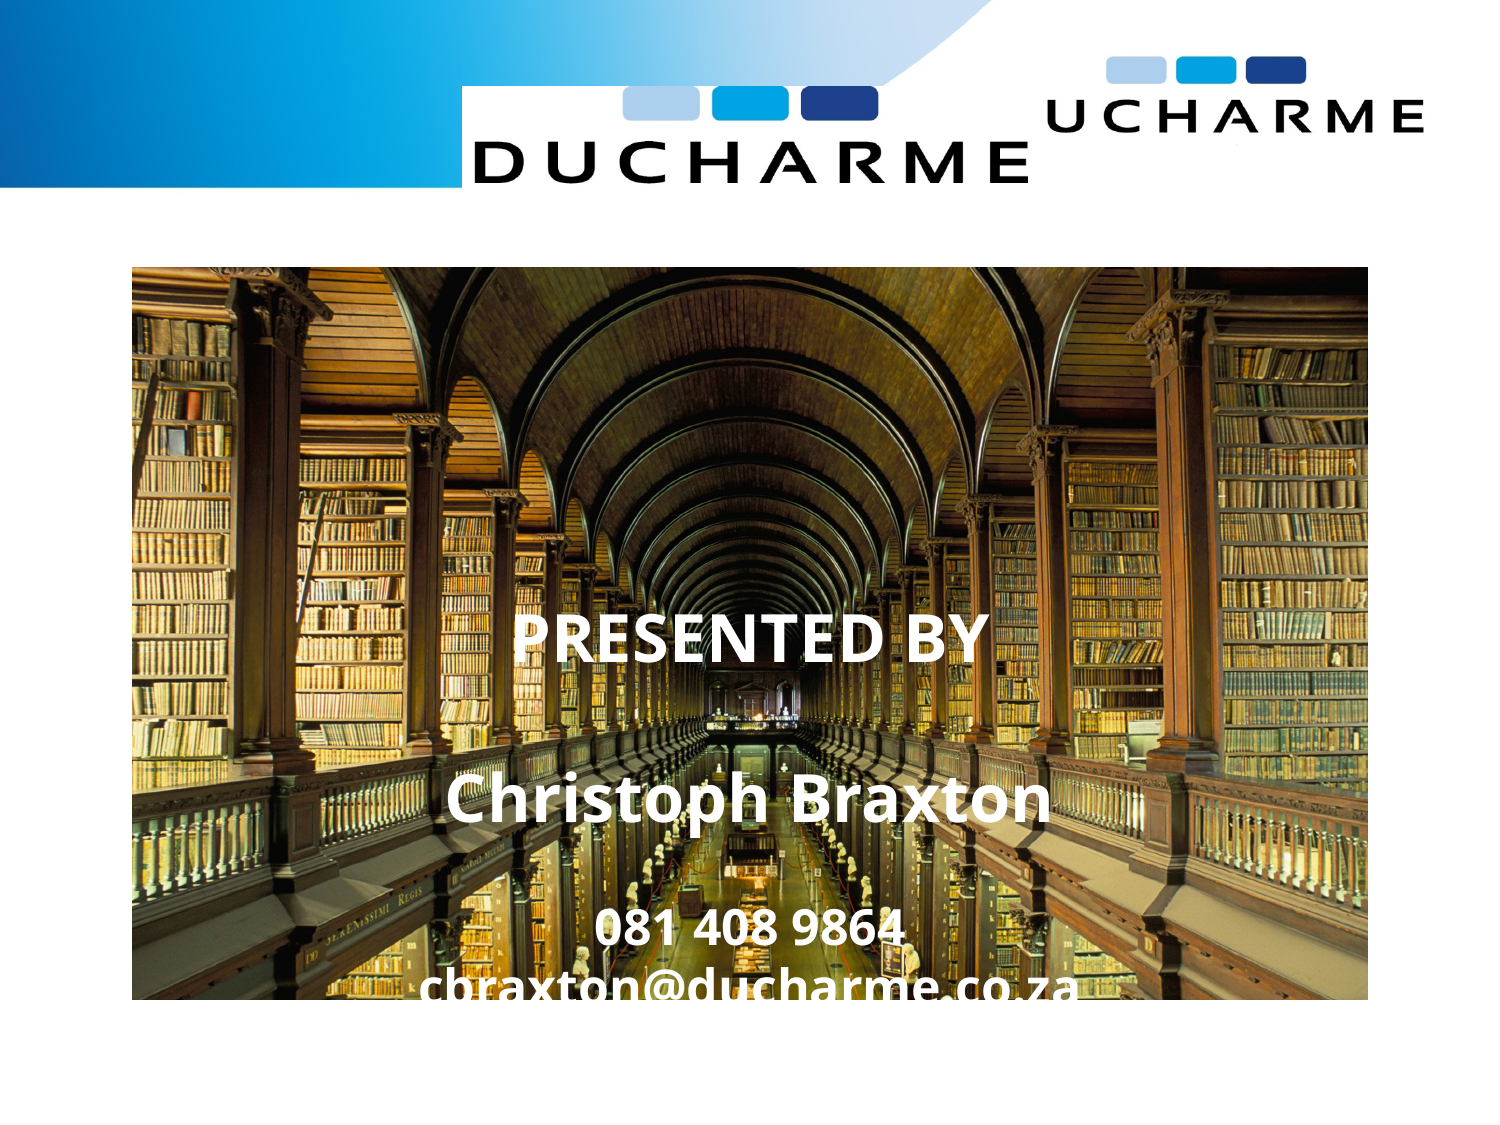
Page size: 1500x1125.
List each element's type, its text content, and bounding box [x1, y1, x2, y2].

text_box PRESENTED BY Christoph Braxton 081 408 9864 cbraxton@ducharme.co.za [230, 588, 1270, 653]
picture [991, 983, 1002, 999]
picture [921, 983, 931, 988]
picture [788, 983, 799, 1000]
picture [132, 267, 1368, 1000]
picture [588, 983, 599, 999]
picture [620, 983, 631, 1000]
picture [873, 983, 883, 1000]
picture [454, 983, 465, 999]
picture [819, 992, 828, 1000]
picture [1061, 992, 1070, 1000]
picture [890, 983, 900, 1000]
picture [696, 983, 707, 999]
picture [650, 974, 679, 1000]
picture [507, 992, 516, 1000]
picture [462, 86, 1038, 191]
picture [659, 983, 669, 995]
